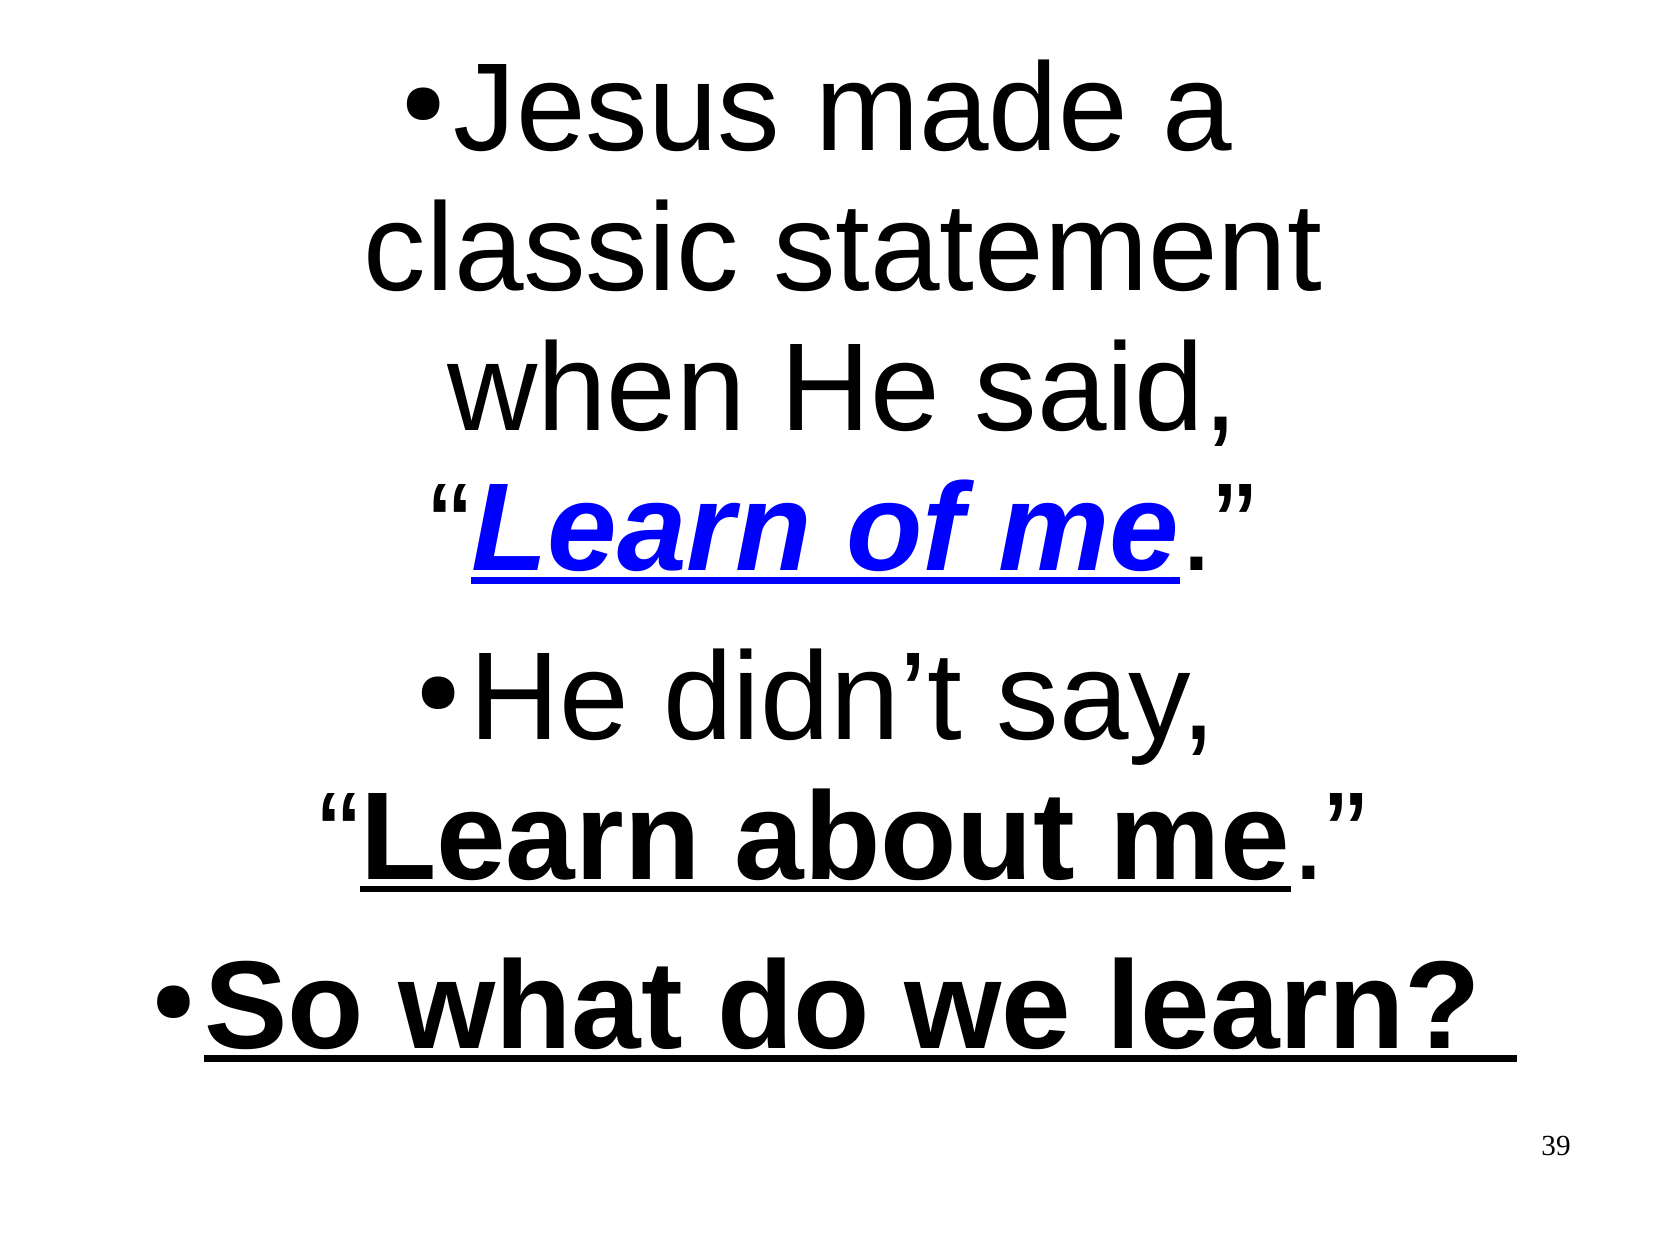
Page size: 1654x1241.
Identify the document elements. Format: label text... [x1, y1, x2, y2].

list Jesus made a classic statement when He said, “Learn of me.” He didn’t say, “Learn about me.” So what do we learn? [37, 37, 1613, 1238]
